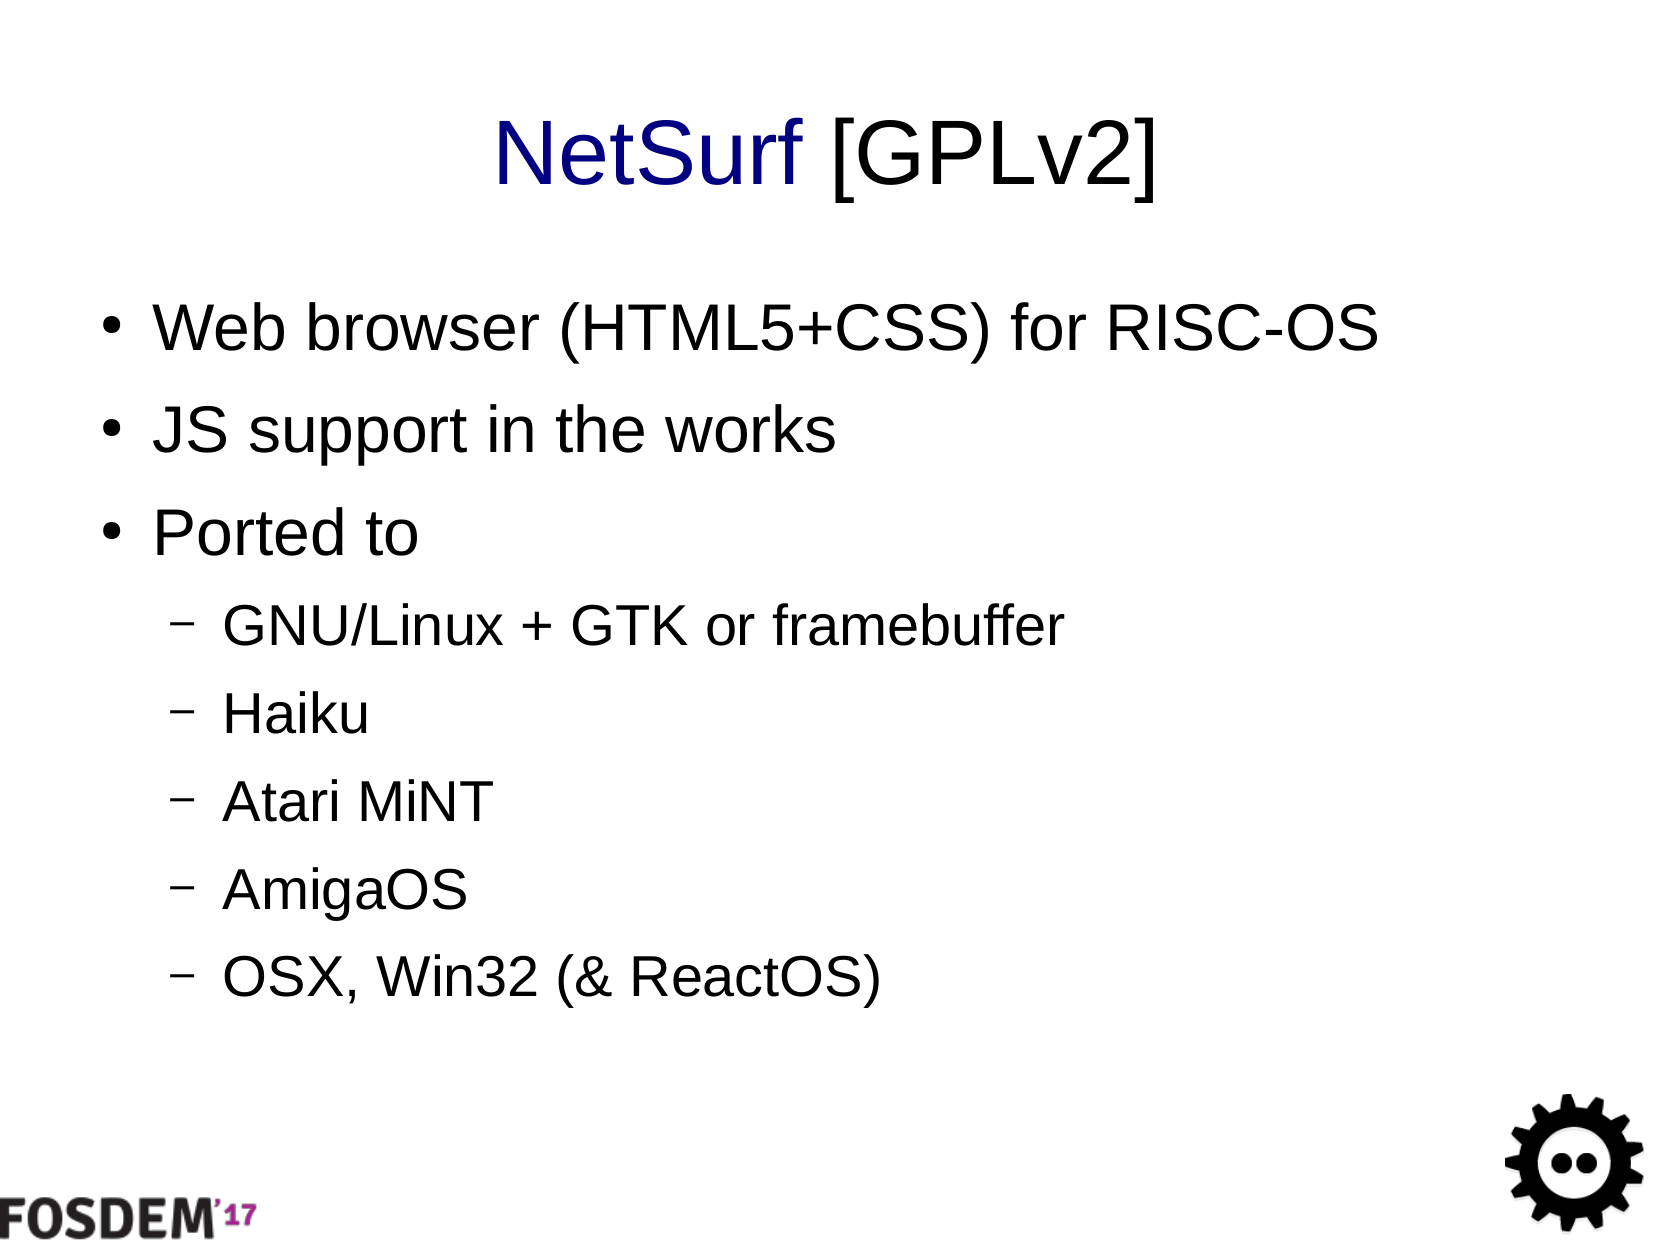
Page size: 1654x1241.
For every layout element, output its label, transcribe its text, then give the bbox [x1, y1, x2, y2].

title NetSurf [GPLv2] [82, 49, 1571, 257]
picture [0, 1196, 258, 1241]
list Web browser (HTML5+CSS) for RISC-OS JS support in the works Ported to GNU/Linux + GTK or framebuffer Haiku Atari MiNT AmigaOS OSX, Win32 (& ReactOS) [82, 290, 1571, 1010]
picture [1505, 1094, 1648, 1235]
